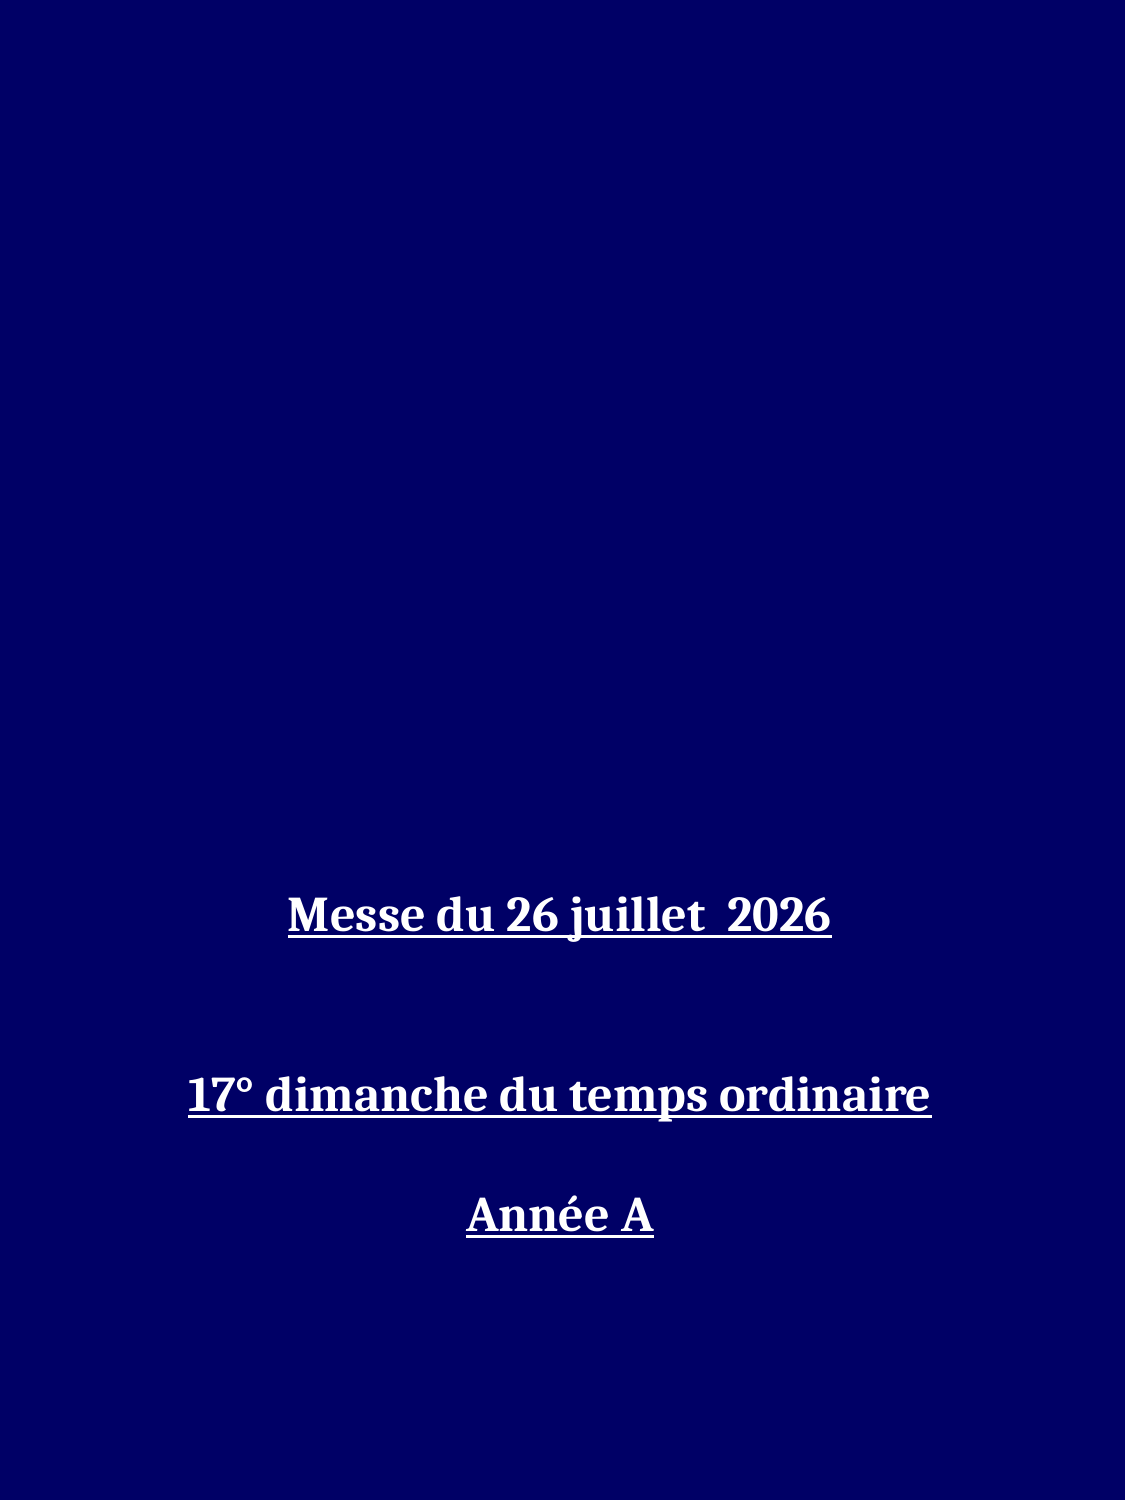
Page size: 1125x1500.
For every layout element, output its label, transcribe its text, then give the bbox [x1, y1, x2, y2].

text_box Messe du 26 juillet 2026 17° dimanche du temps ordinaire Année A [161, 874, 959, 1249]
